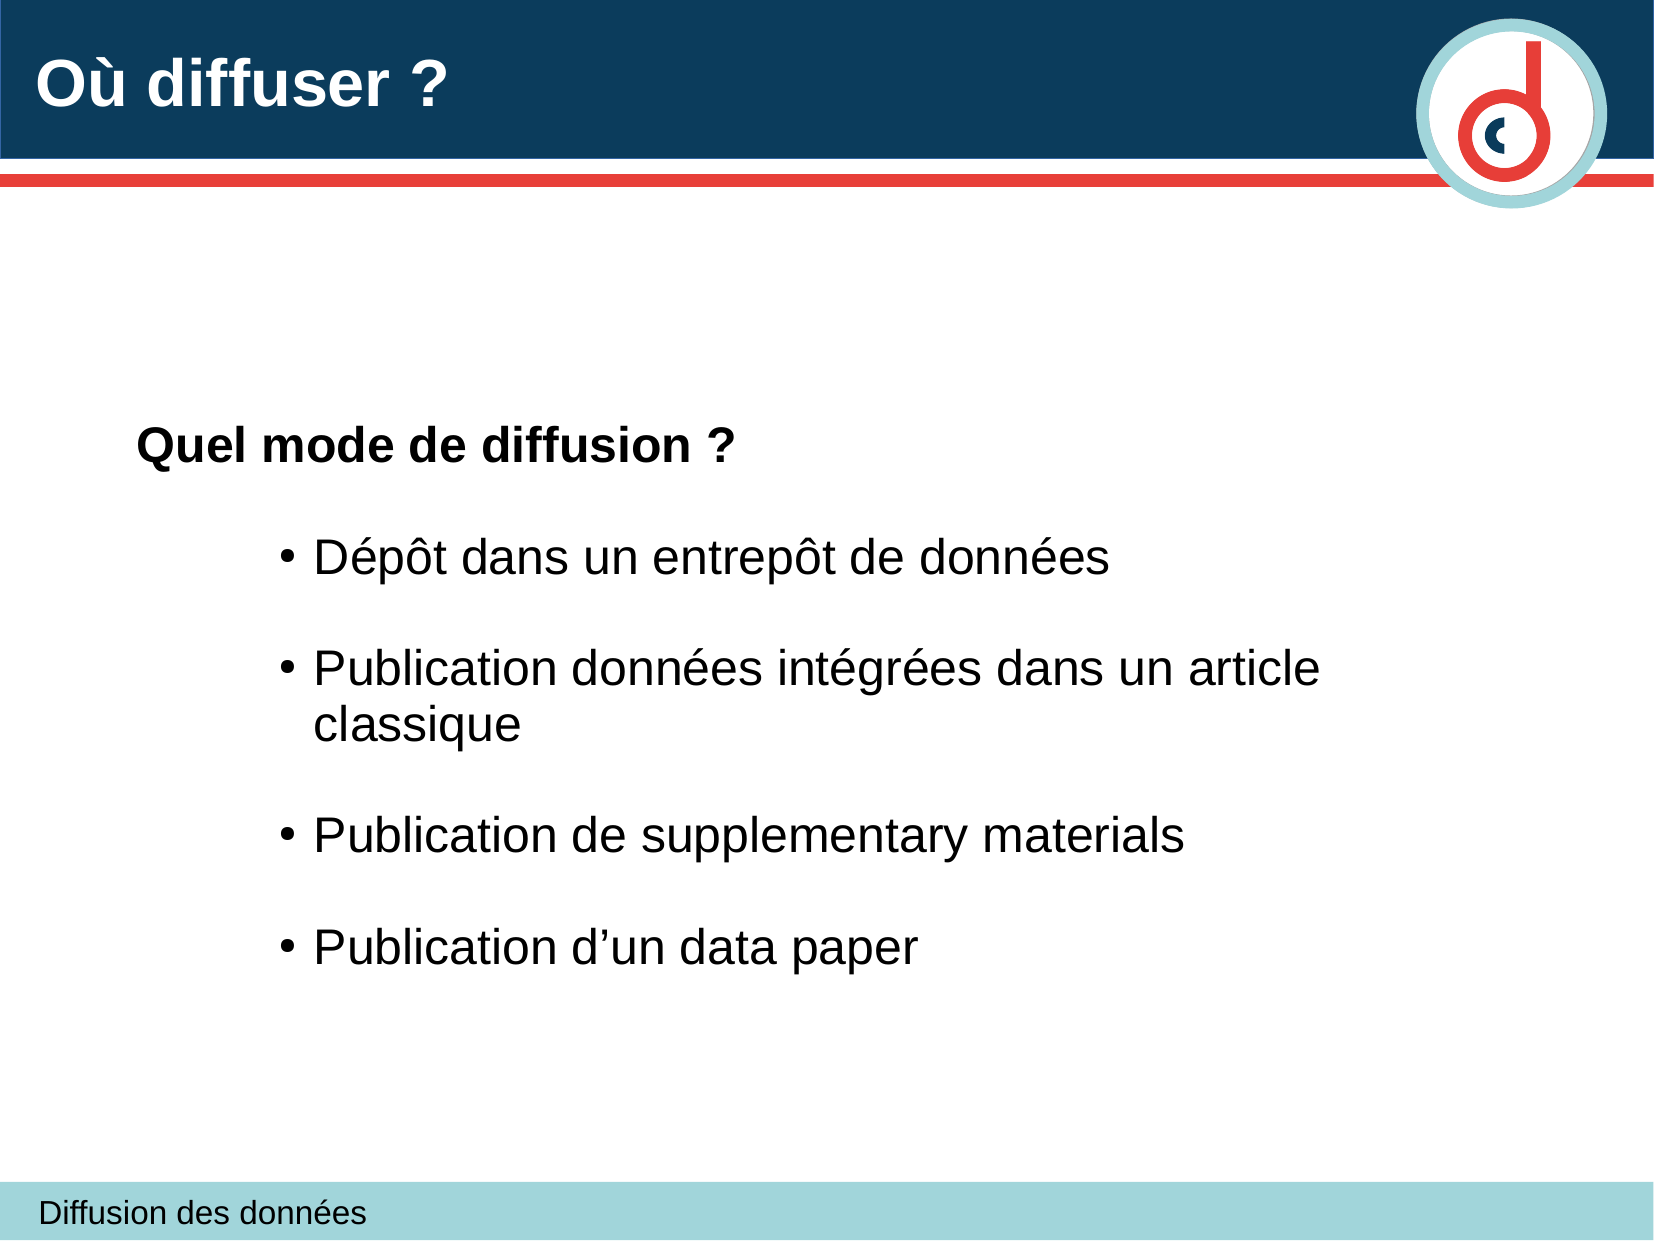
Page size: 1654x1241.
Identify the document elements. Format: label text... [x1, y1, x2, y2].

text_box Diffusion des données [23, 1187, 621, 1241]
text_box Quel mode de diffusion ? Dépôt dans un entrepôt de données Publication données intégrées dans un article classique Publication de supplementary materials Publication d’un data paper [15, 354, 1506, 1058]
title Où diffuser ? [35, 11, 1430, 159]
